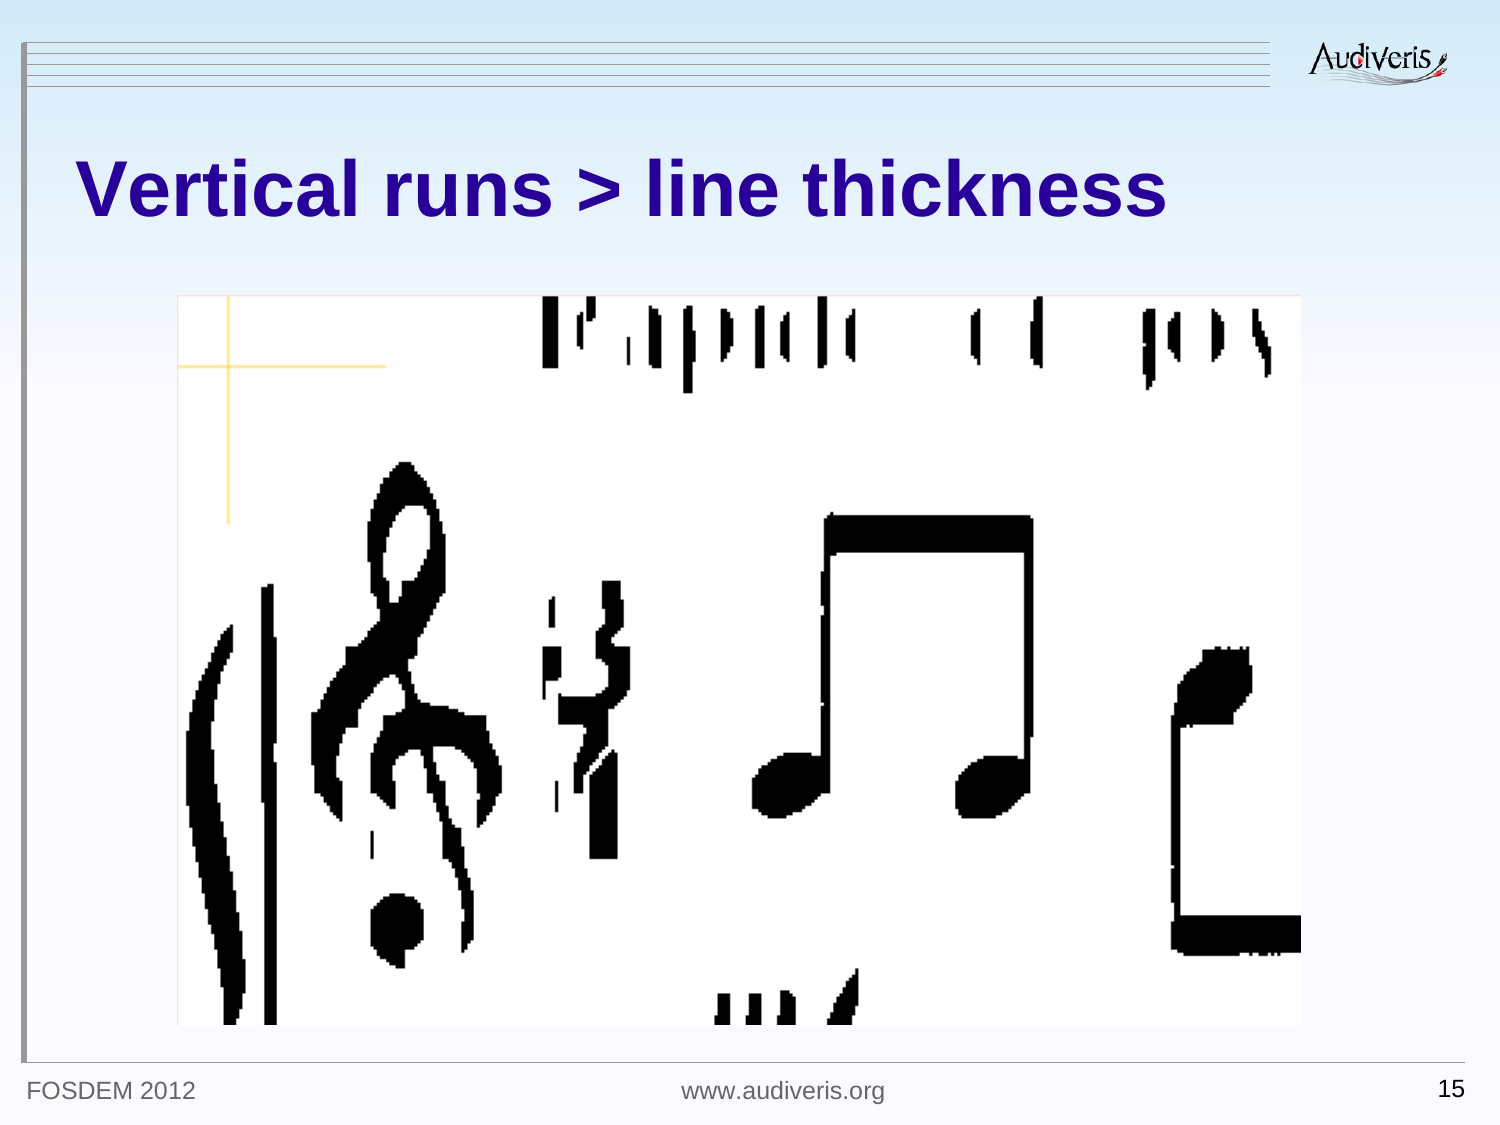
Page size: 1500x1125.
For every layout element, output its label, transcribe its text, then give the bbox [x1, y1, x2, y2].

picture [1306, 29, 1447, 89]
picture [177, 295, 1301, 1025]
title Vertical runs > line thickness [75, 122, 1437, 271]
